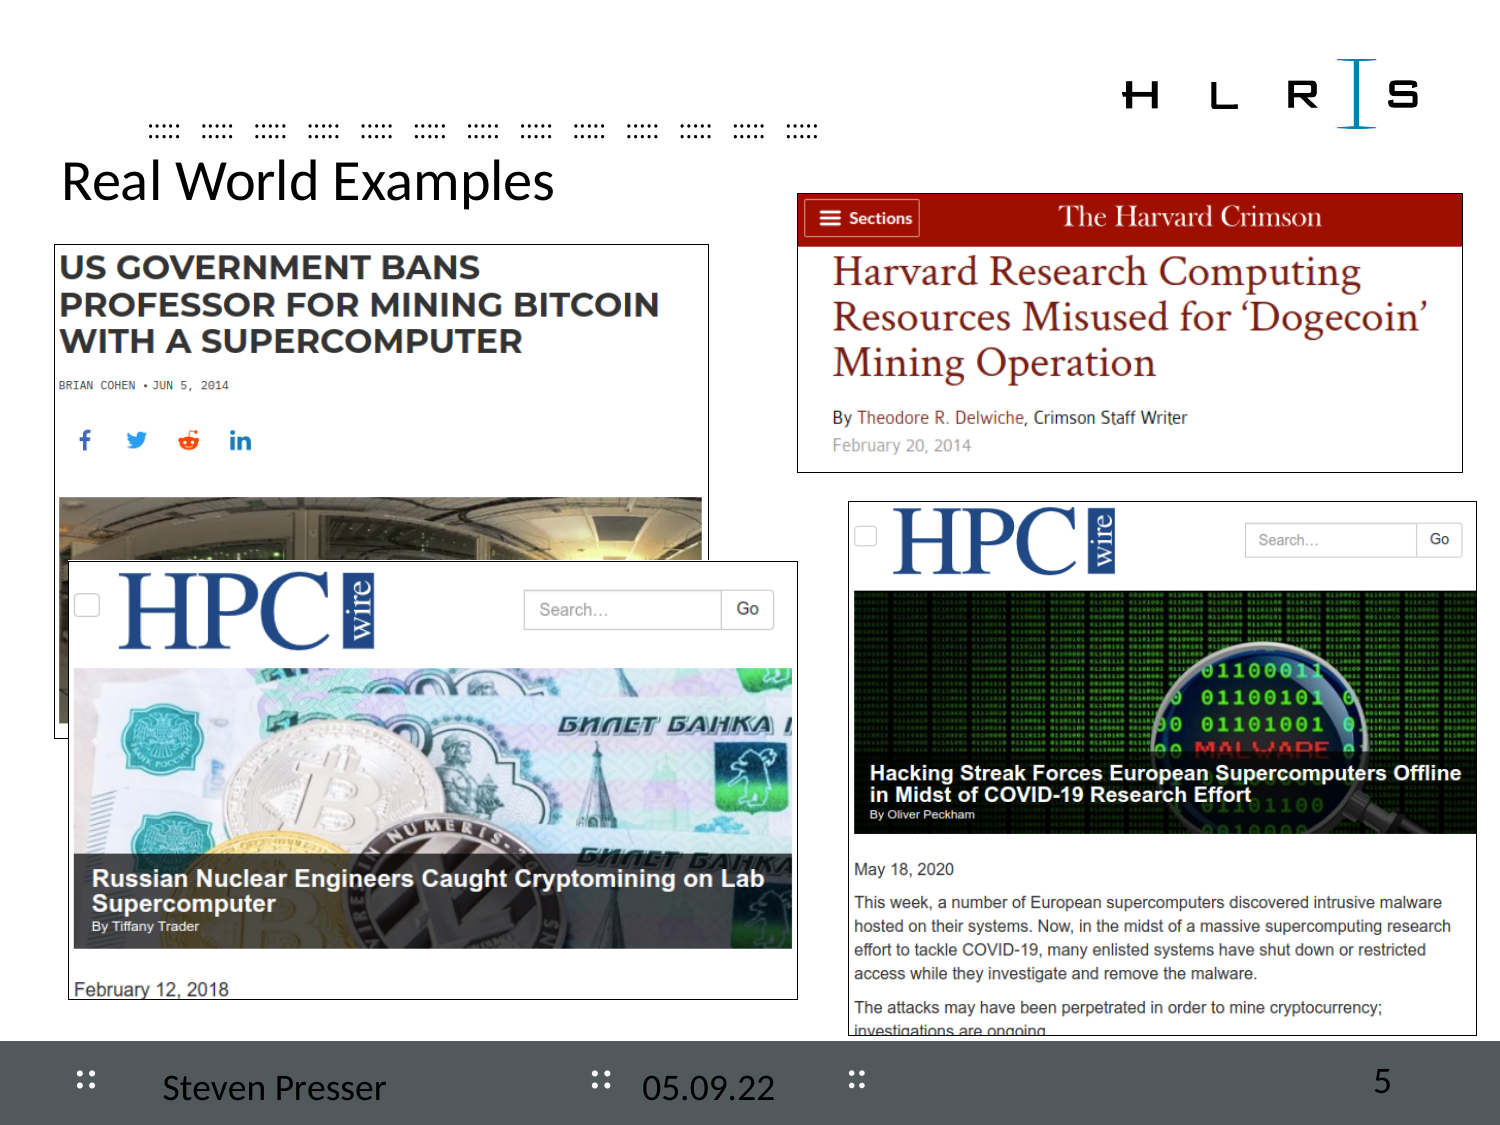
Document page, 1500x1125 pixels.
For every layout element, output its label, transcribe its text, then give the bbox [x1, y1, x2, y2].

picture [1360, 59, 1418, 108]
picture [1122, 59, 1353, 108]
title Real World Examples [46, 108, 1464, 264]
picture [848, 501, 1477, 1036]
picture [54, 244, 798, 1000]
picture [797, 193, 1463, 473]
